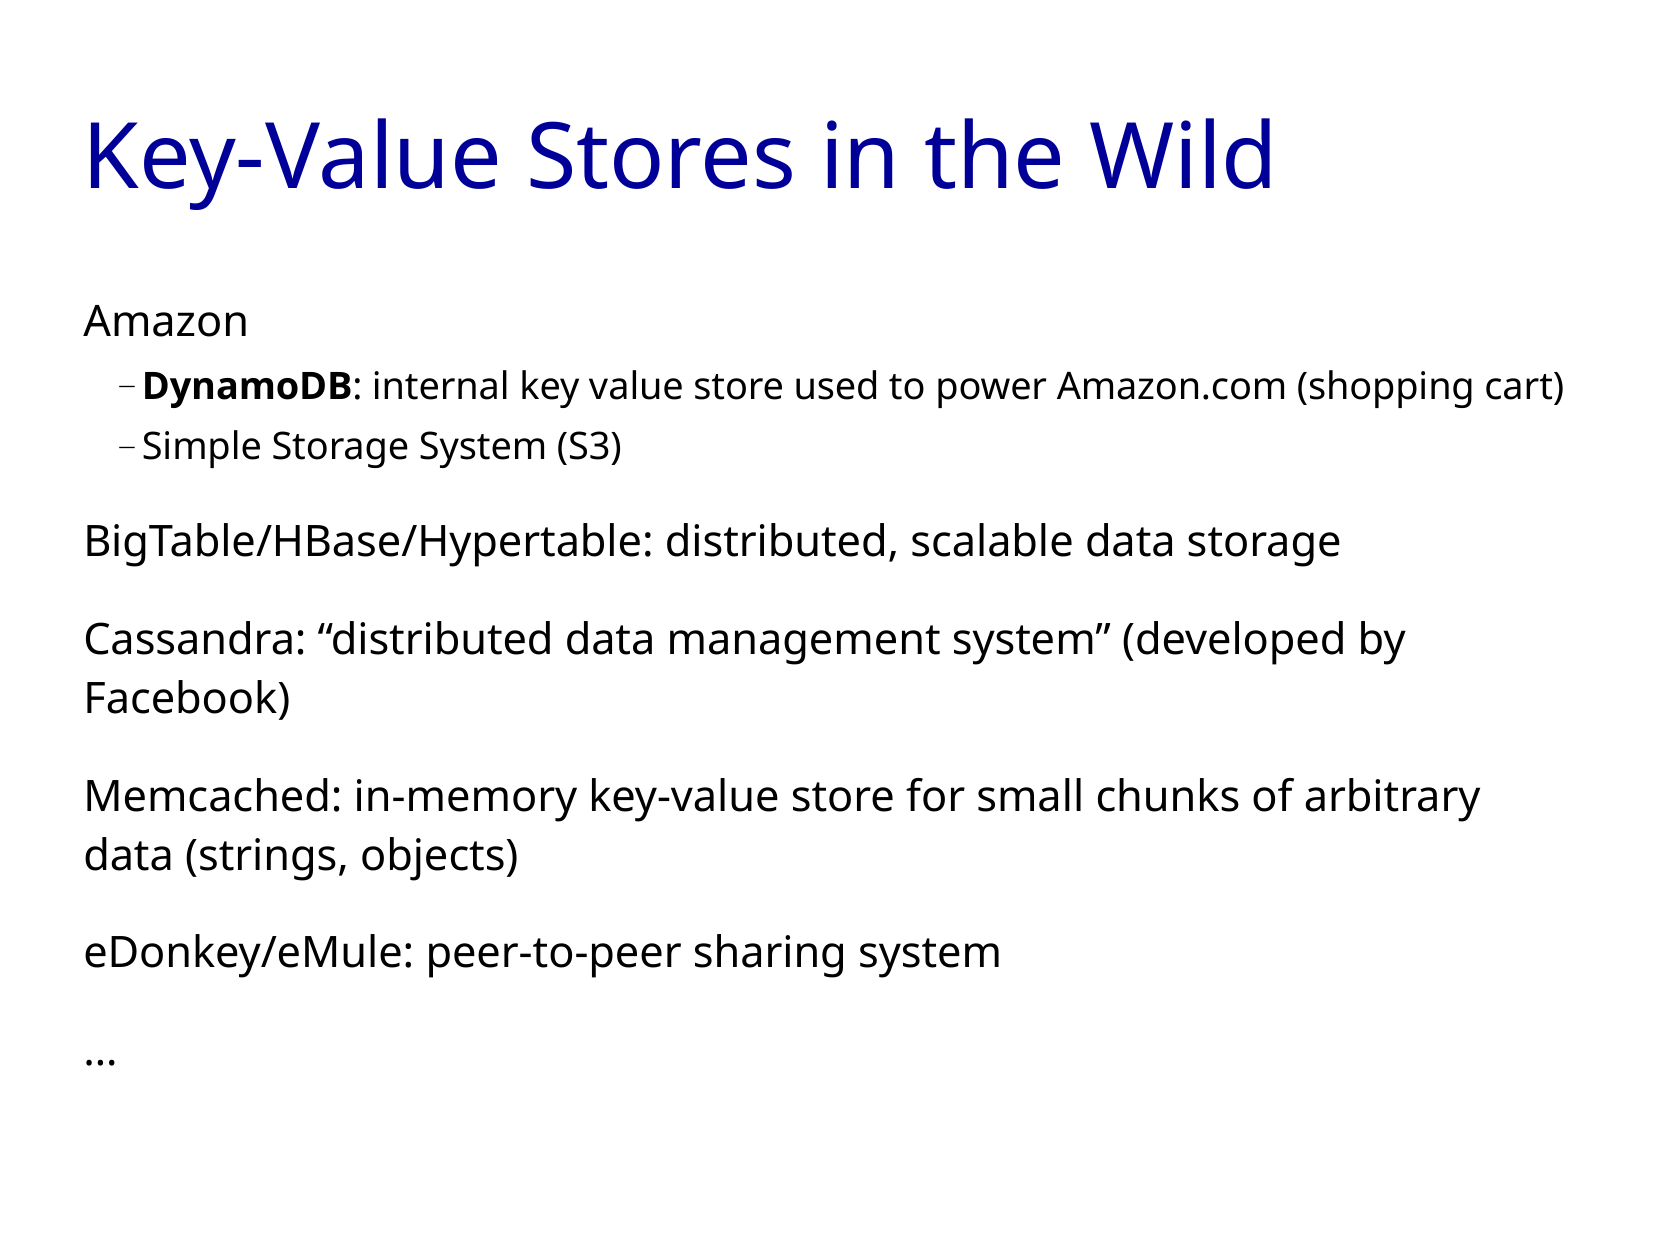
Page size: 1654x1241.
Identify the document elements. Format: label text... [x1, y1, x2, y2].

title Key-Value Stores in the Wild [82, 49, 1571, 257]
list Amazon DynamoDB: internal key value store used to power Amazon.com (shopping cart) Simple Storage System (S3) BigTable/HBase/Hypertable: distributed, scalable data storage Cassandra: “distributed data management system” (developed by Facebook) Memcached: in-memory key-value store for small chunks of arbitrary data (strings, objects) eDonkey/eMule: peer-to-peer sharing system … [60, 290, 1571, 1096]
